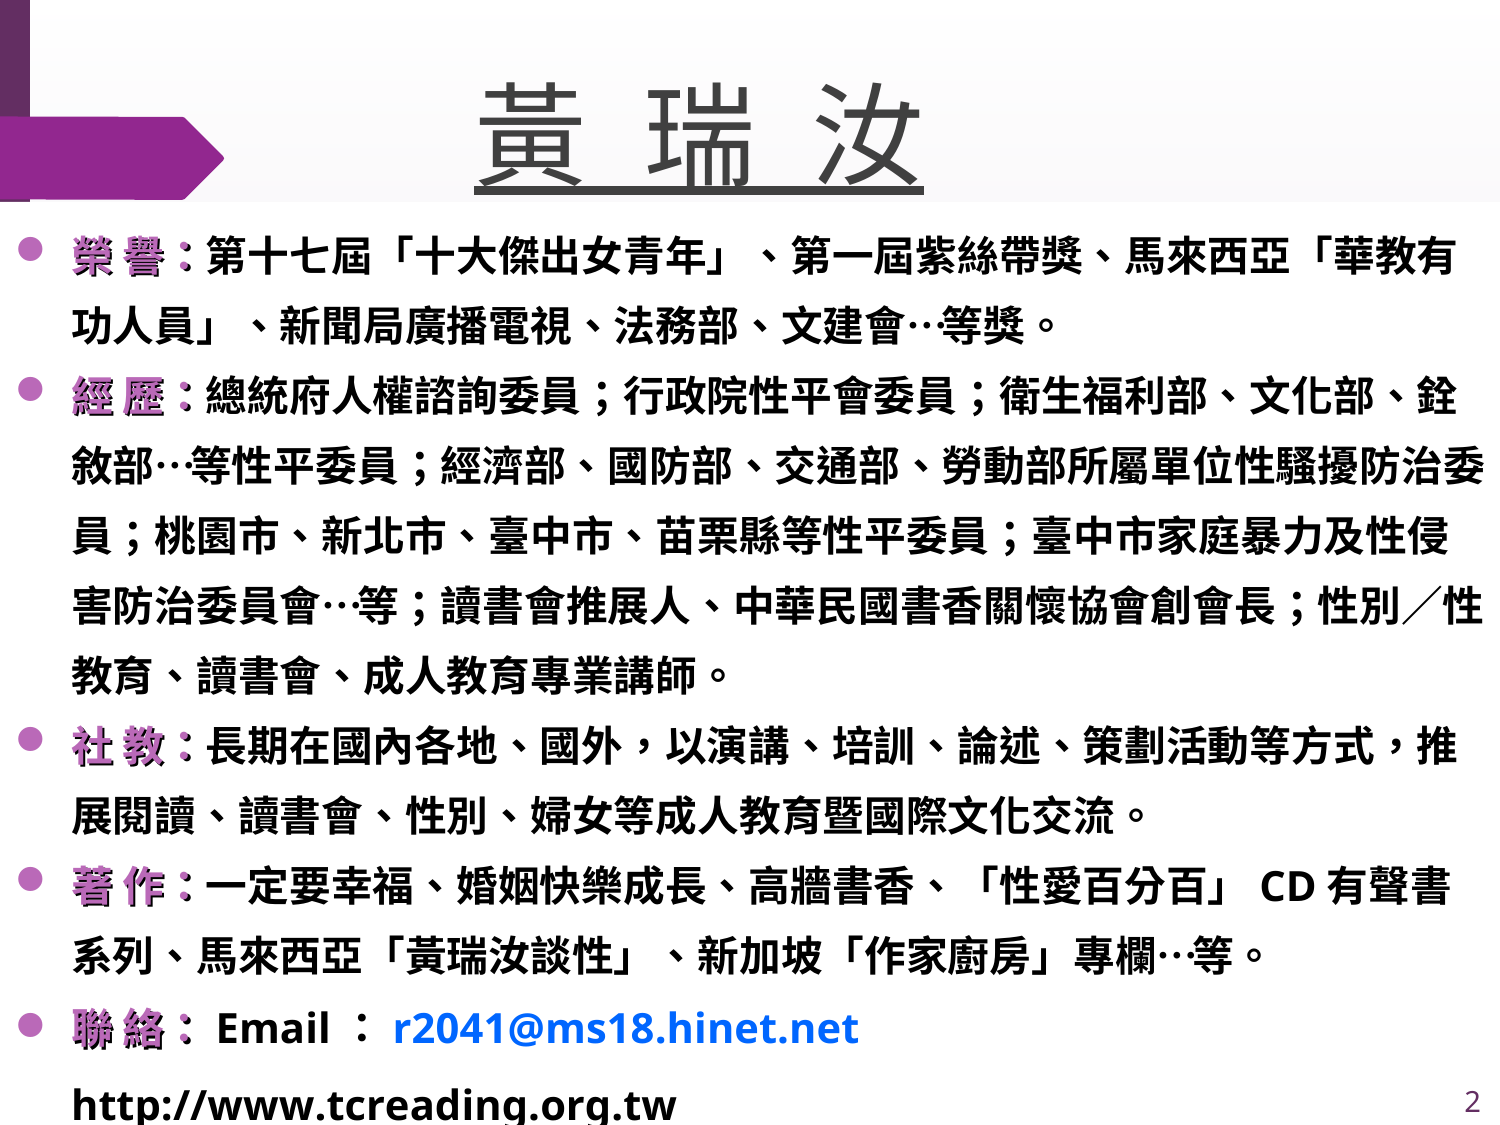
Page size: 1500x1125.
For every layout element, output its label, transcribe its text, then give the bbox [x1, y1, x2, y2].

text_box 榮 譽：第十七屆「十大傑出女青年」、第一屆紫絲帶獎、馬來西亞「華教有功人員」、新聞局廣播電視、法務部、文建會…等獎。 經 歷：總統府人權諮詢委員；行政院性平會委員；衛生福利部、文化部、銓敘部…等性平委員；經濟部、國防部、交通部、勞動部所屬單位性騷擾防治委員；桃園市、新北市、臺中市、苗栗縣等性平委員；臺中市家庭暴力及性侵害防治委員會…等；讀書會推展人、中華民國書香關懷協會創會長；性別／性教育、讀書會、成人教育專業講師。 社 教：長期在國內各地、國外，以演講、培訓、論述、策劃活動等方式，推展閱讀、讀書會、性別、婦女等成人教育暨國際文化交流。 著 作：一定要幸福、婚姻快樂成長、高牆書香、「性愛百分百」CD有聲書系列、馬來西亞「黃瑞汝談性」、新加坡「作家廚房」專欄…等。 聯 絡：Email：r2041@ms18.hinet.net http://www.tcreading.org.tw [0, 201, 1500, 1125]
text_box <編號> [1400, 1073, 1496, 1125]
text_box 黃 瑞 汝 [230, 30, 1189, 209]
